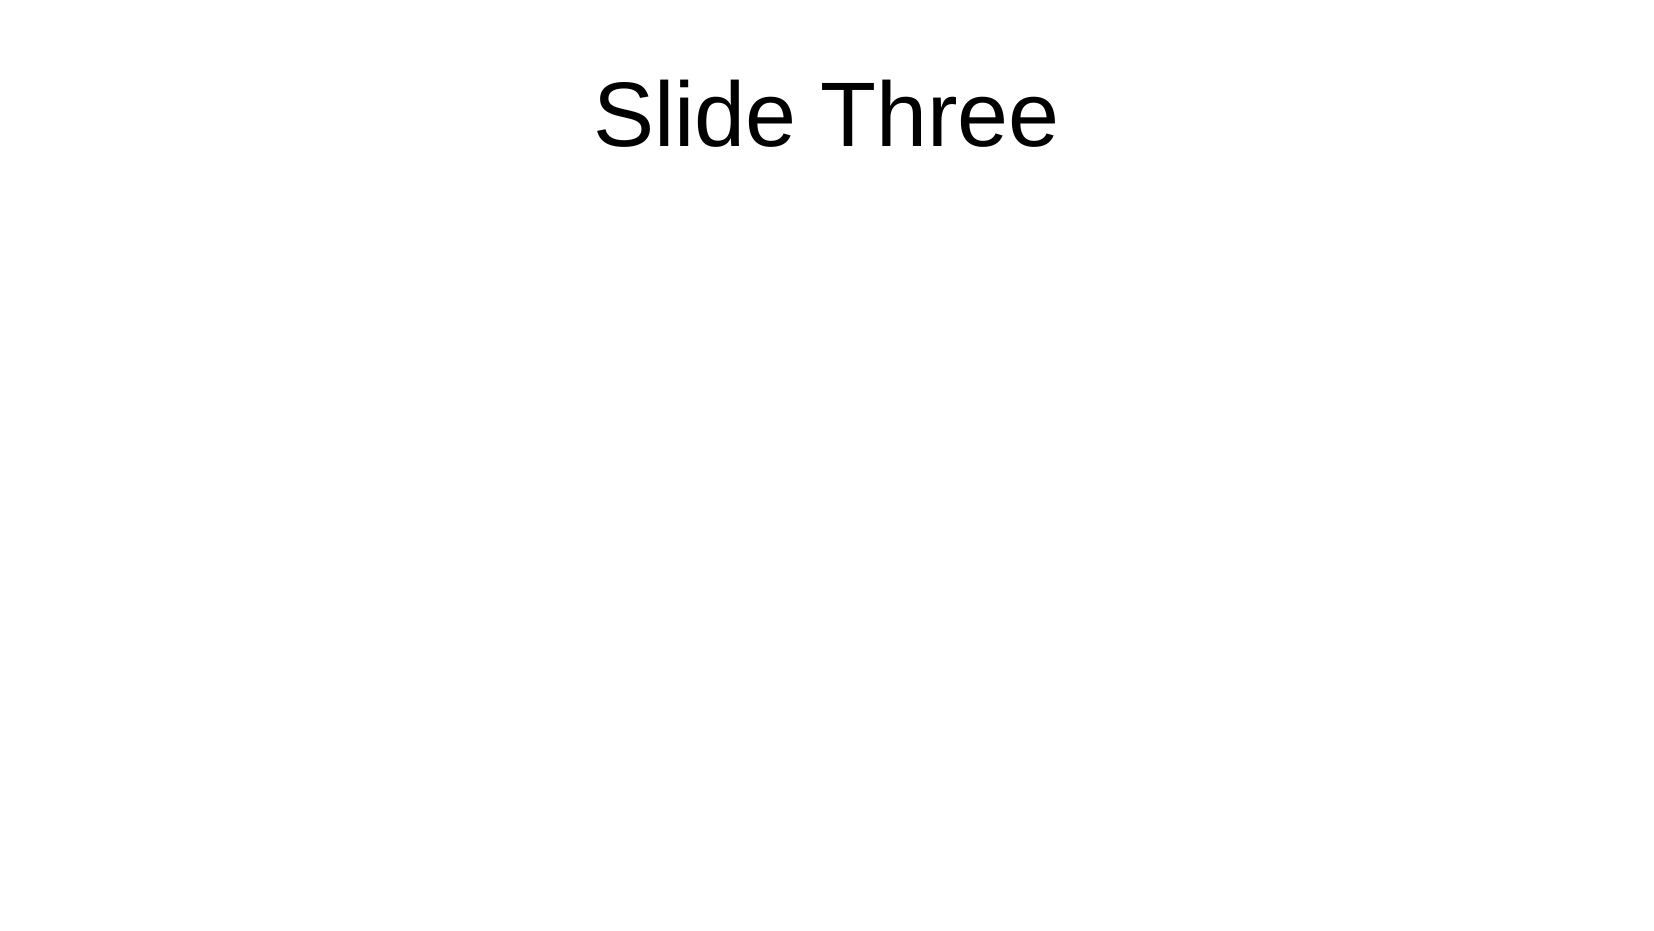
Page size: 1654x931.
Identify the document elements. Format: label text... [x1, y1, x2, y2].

title Slide Three [82, 37, 1571, 193]
